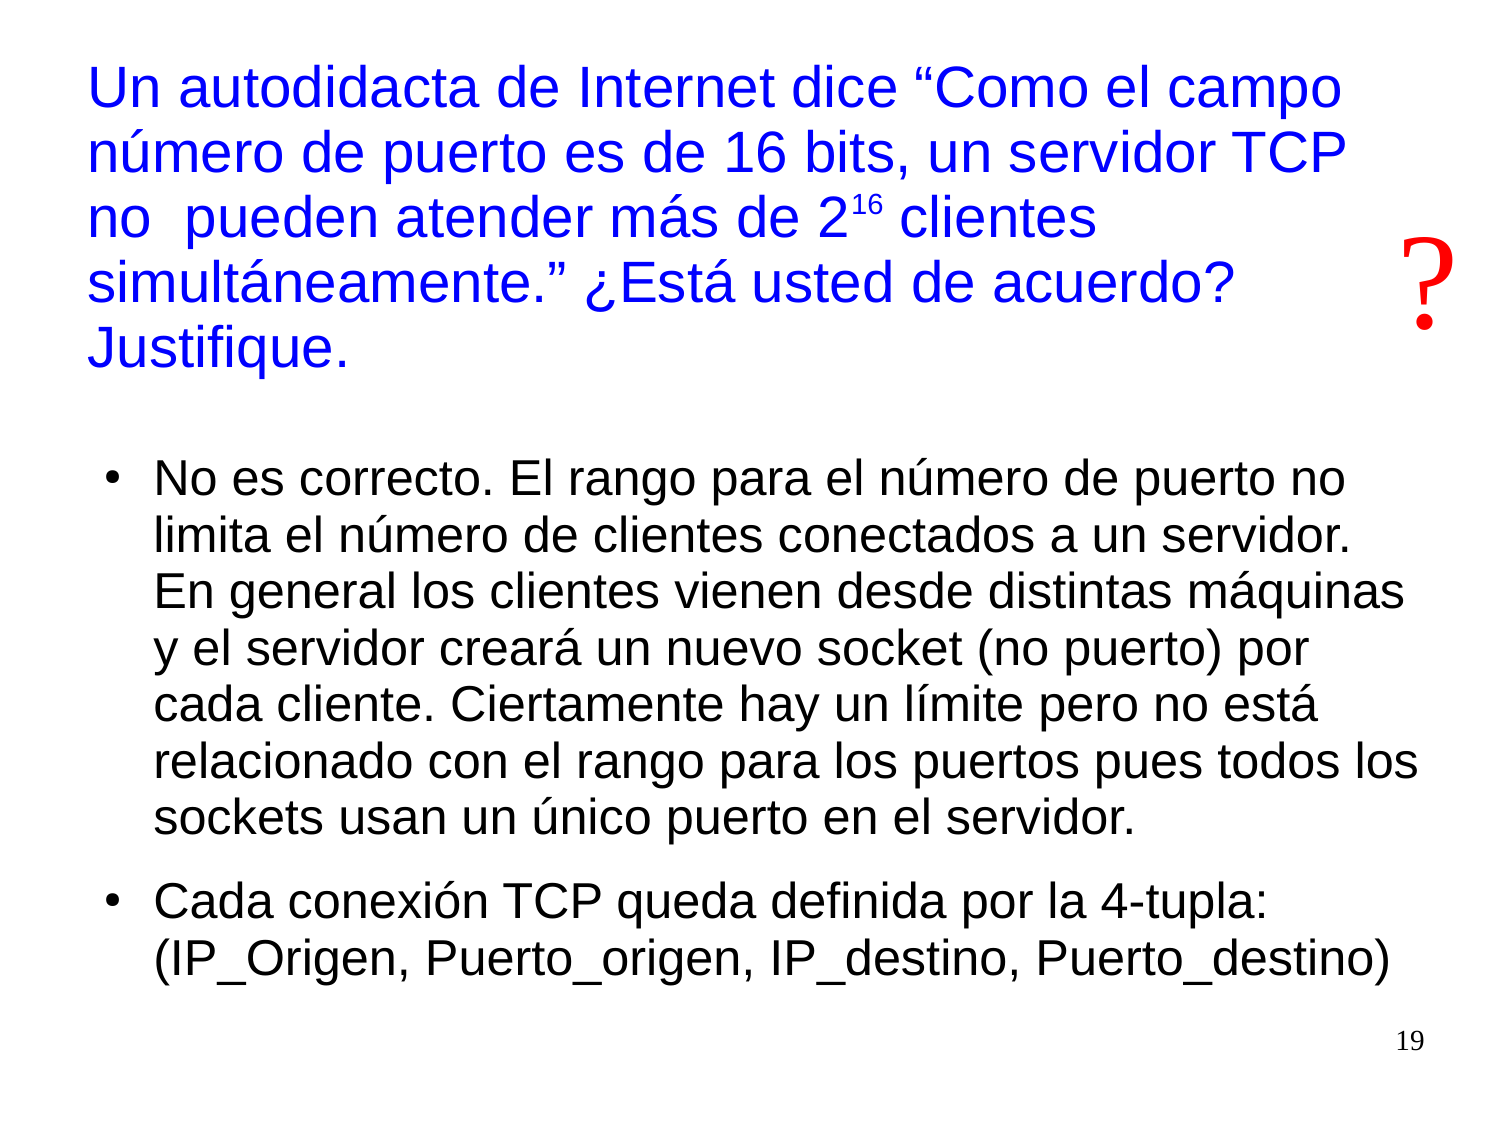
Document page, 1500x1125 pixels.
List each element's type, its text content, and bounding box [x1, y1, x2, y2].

list No es correcto. El rango para el número de puerto no limita el número de clientes conectados a un servidor. En general los clientes vienen desde distintas máquinas y el servidor creará un nuevo socket (no puerto) por cada cliente. Ciertamente hay un límite pero no está relacionado con el rango para los puertos pues todos los sockets usan un único puerto en el servidor. Cada conexión TCP queda definida por la 4-tupla: (IP_Origen, Puerto_origen, IP_destino, Puerto_destino) [87, 450, 1426, 1060]
title Un autodidacta de Internet dice “Como el campo número de puerto es de 16 bits, un servidor TCP no pueden atender más de 216 clientes simultáneamente.” ¿Está usted de acuerdo? Justifique. [87, 53, 1426, 383]
